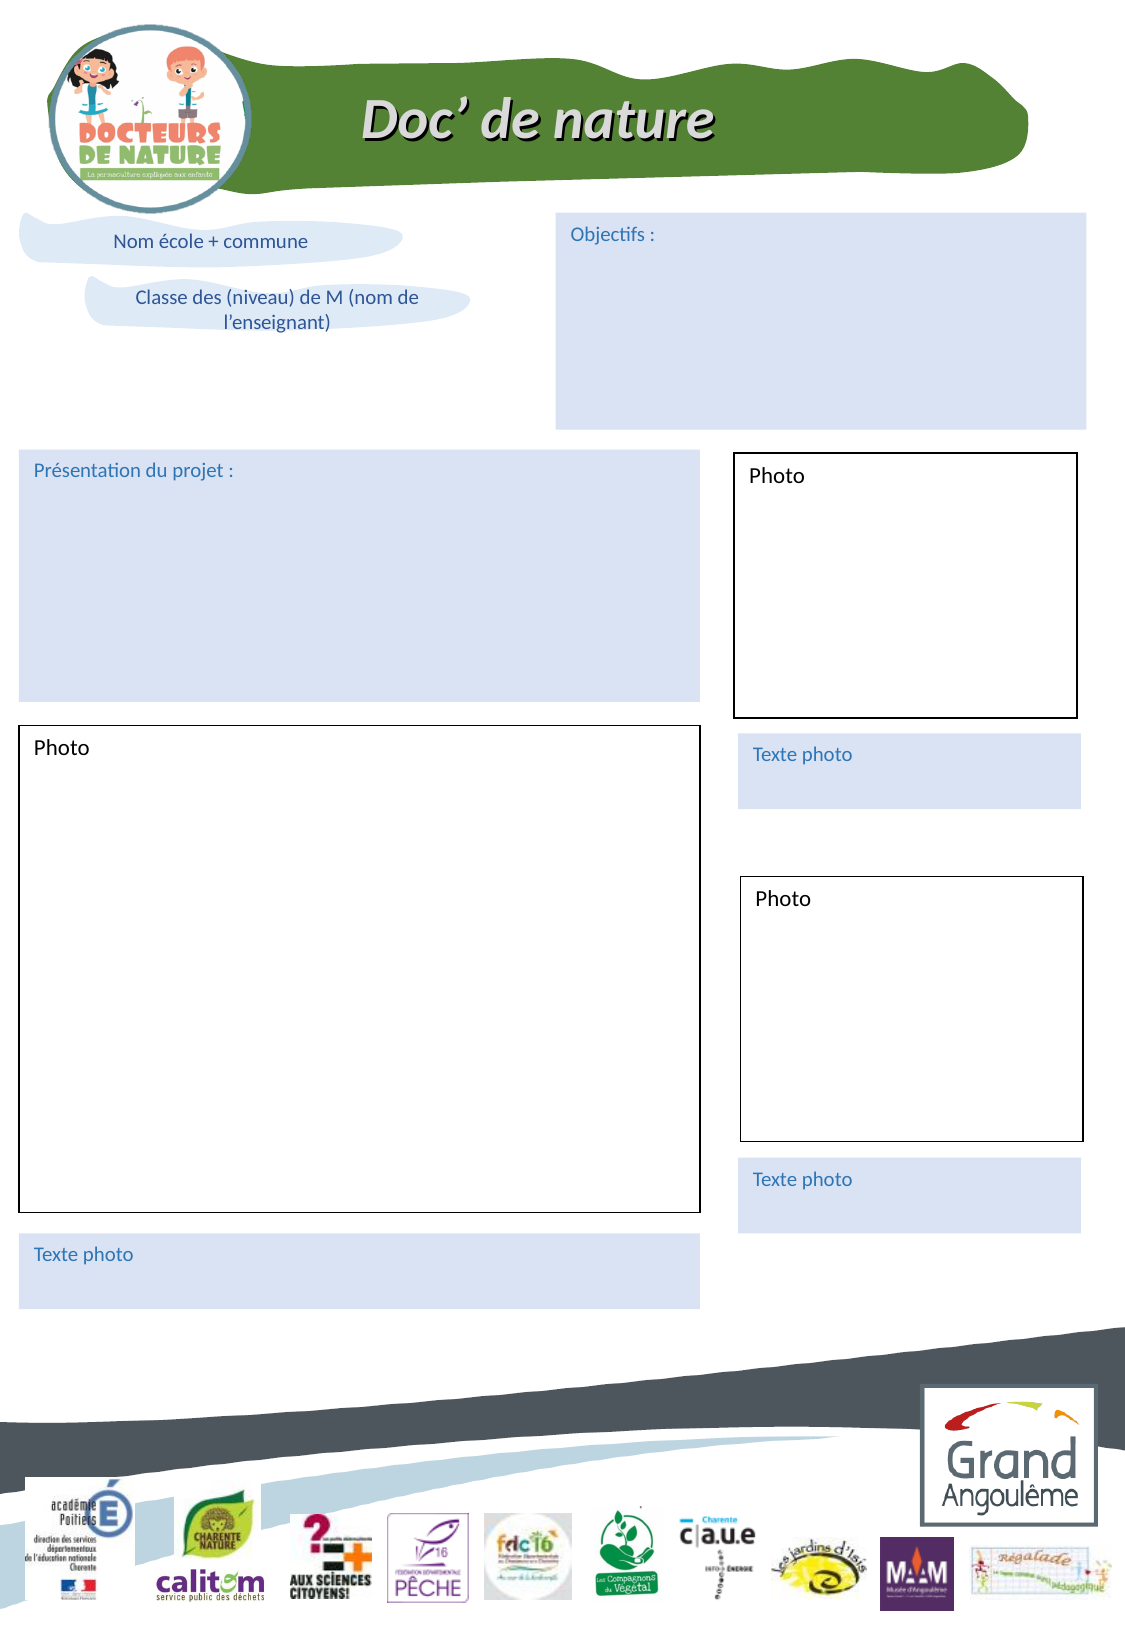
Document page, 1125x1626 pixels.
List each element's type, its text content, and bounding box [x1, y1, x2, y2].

text_box Doc’ de nature [263, 58, 1029, 194]
text_box Texte photo [18, 1233, 700, 1310]
text_box Photo [18, 725, 700, 1213]
picture [0, 1312, 1125, 1625]
text_box Nom école + commune [18, 212, 403, 268]
text_box Présentation du projet : [18, 449, 700, 702]
text_box Texte photo [738, 733, 1081, 810]
text_box Photo [734, 453, 1077, 719]
text_box Photo [740, 876, 1084, 1142]
text_box Classe des (niveau) de M (nom de l’enseignant) [84, 276, 471, 331]
text_box Objectifs : [555, 212, 1087, 430]
picture [35, 17, 263, 215]
text_box Texte photo [738, 1157, 1081, 1234]
